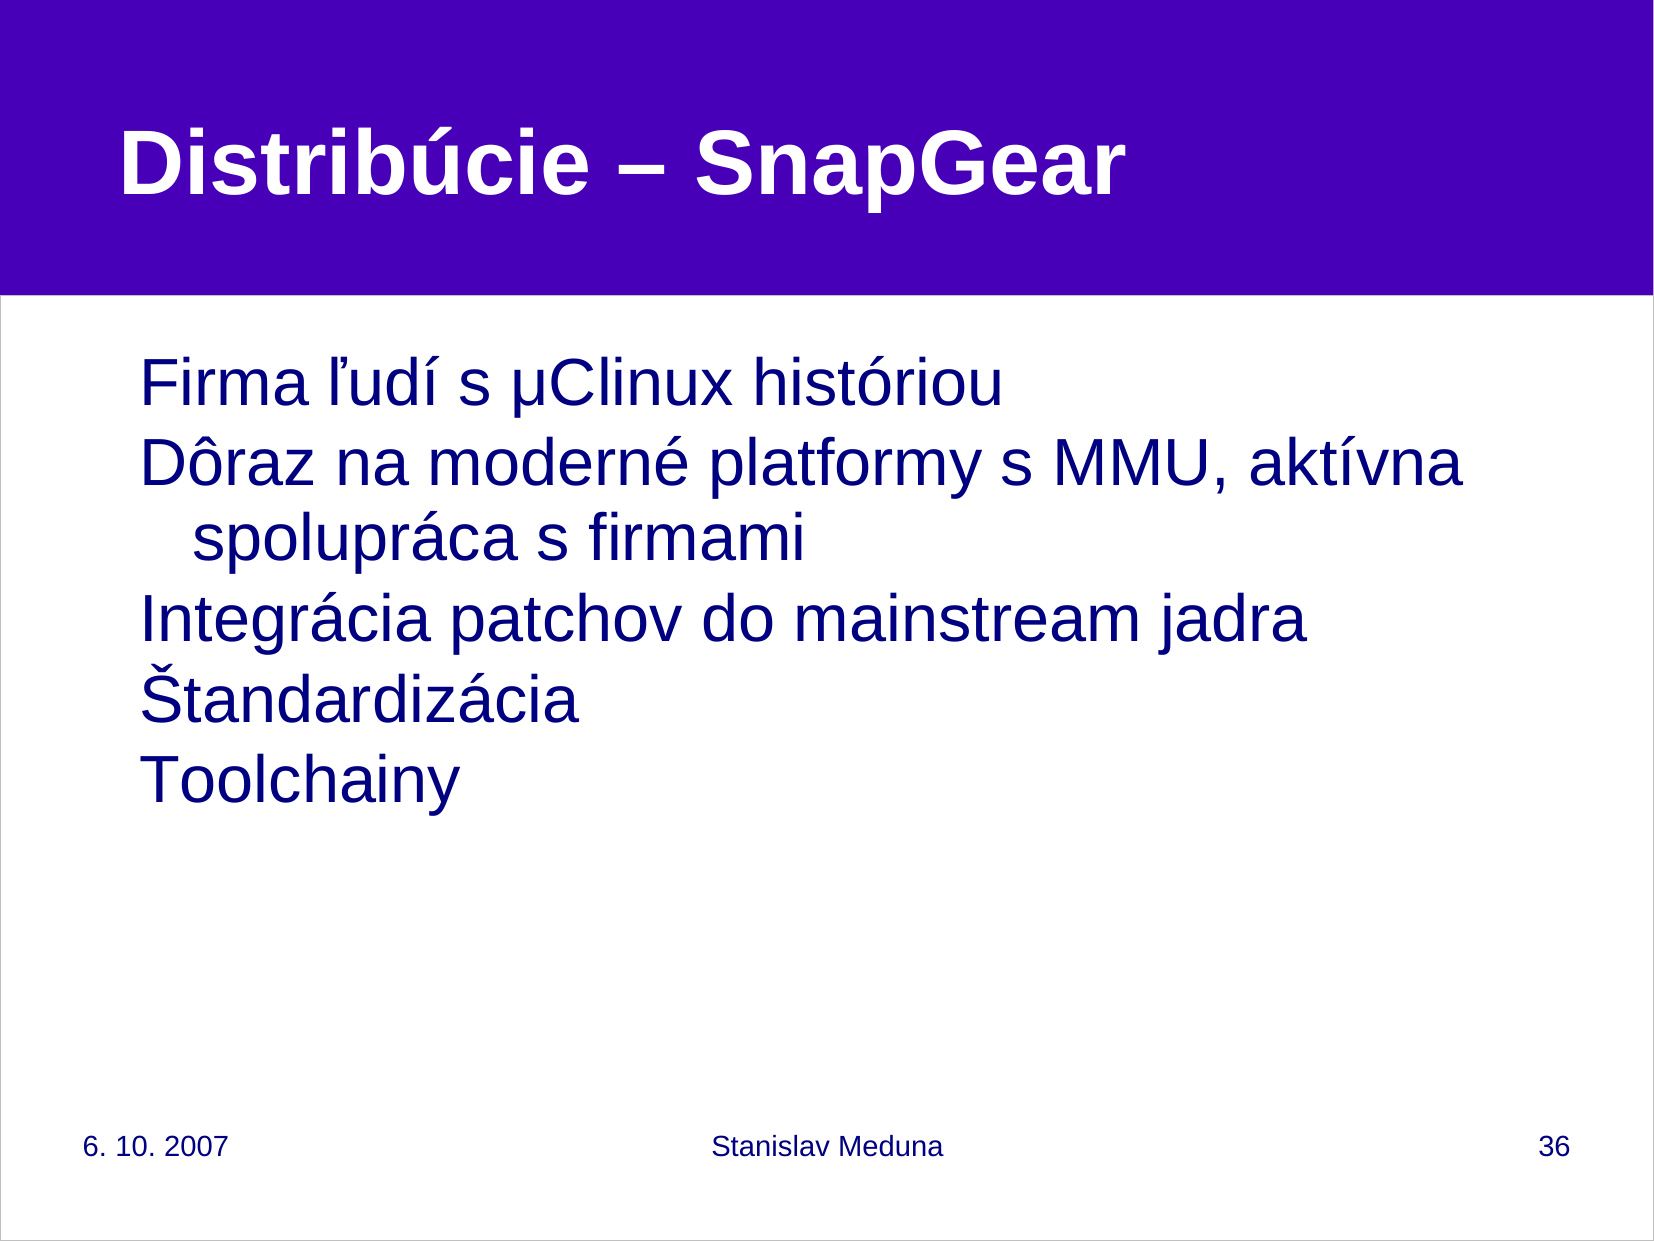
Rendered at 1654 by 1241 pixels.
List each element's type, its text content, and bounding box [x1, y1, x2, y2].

list Firma ľudí s μClinux históriou Dôraz na moderné platformy s MMU, aktívna spolupráca s firmami Integrácia patchov do mainstream jadra Štandardizácia Toolchainy [121, 344, 1534, 1112]
title Distribúcie – SnapGear [118, 66, 1595, 259]
